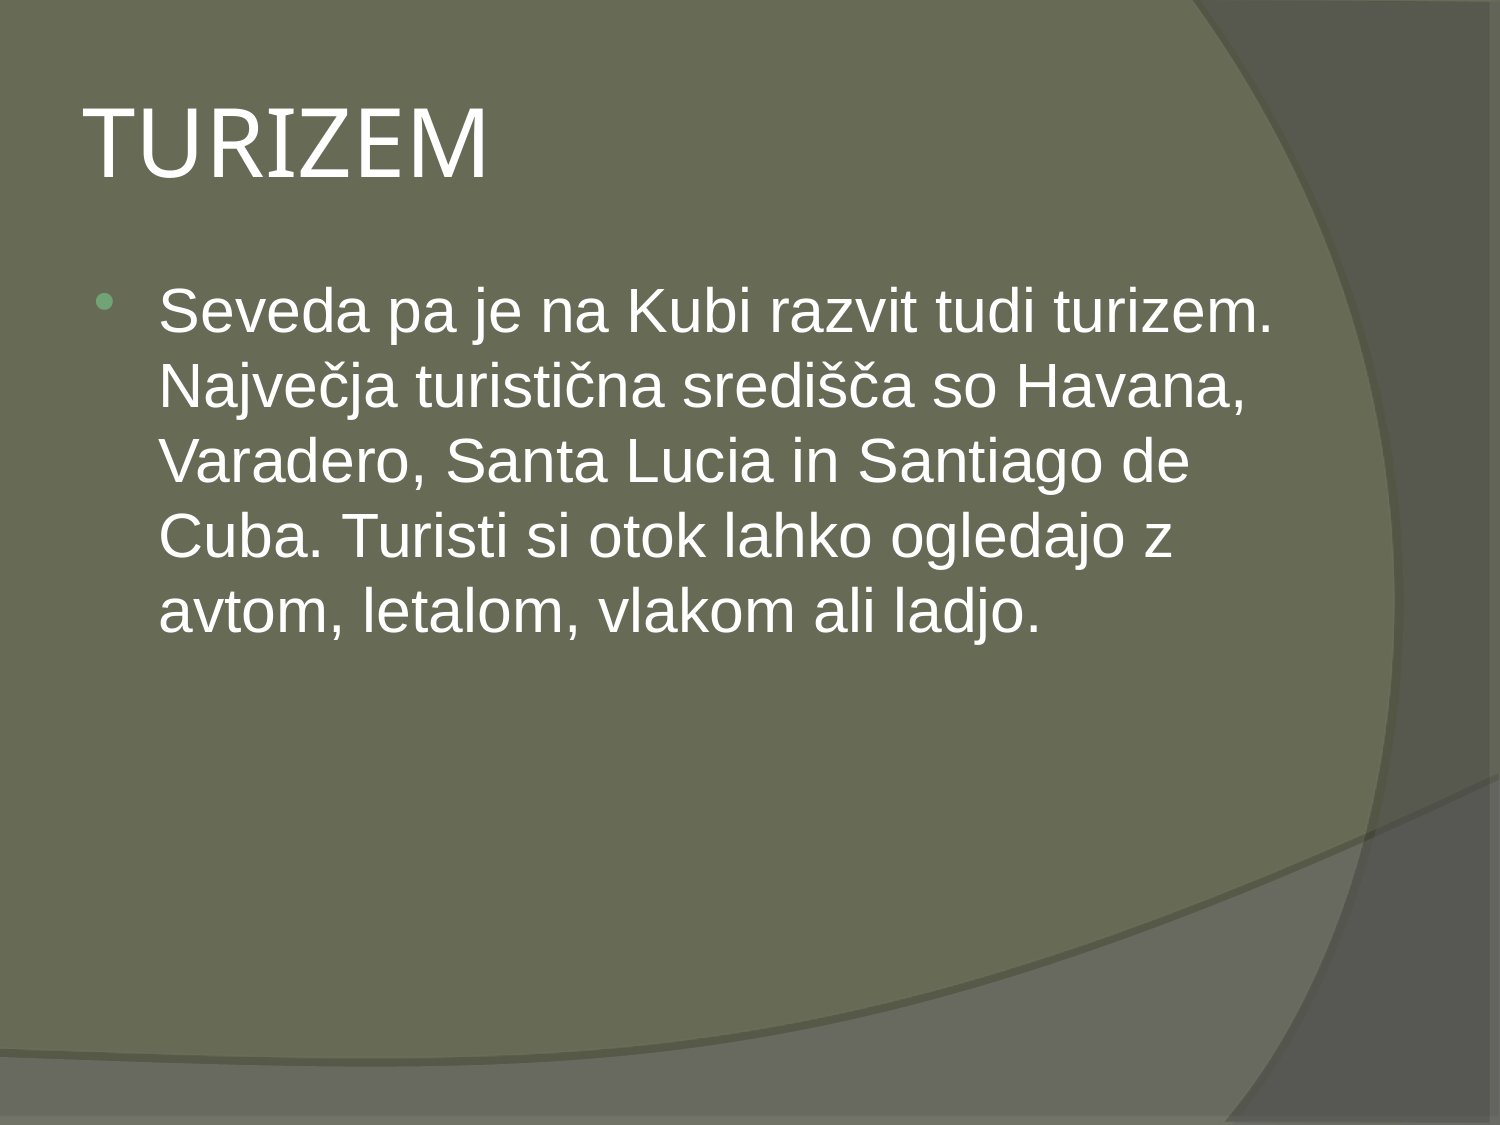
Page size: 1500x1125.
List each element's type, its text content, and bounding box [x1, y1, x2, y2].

title TURIZEM [75, 45, 1300, 233]
list Seveda pa je na Kubi razvit tudi turizem. Največja turistična središča so Havana, Varadero, Santa Lucia in Santiago de Cuba. Turisti si otok lahko ogledajo z avtom, letalom, vlakom ali ladjo. [75, 262, 1300, 1005]
